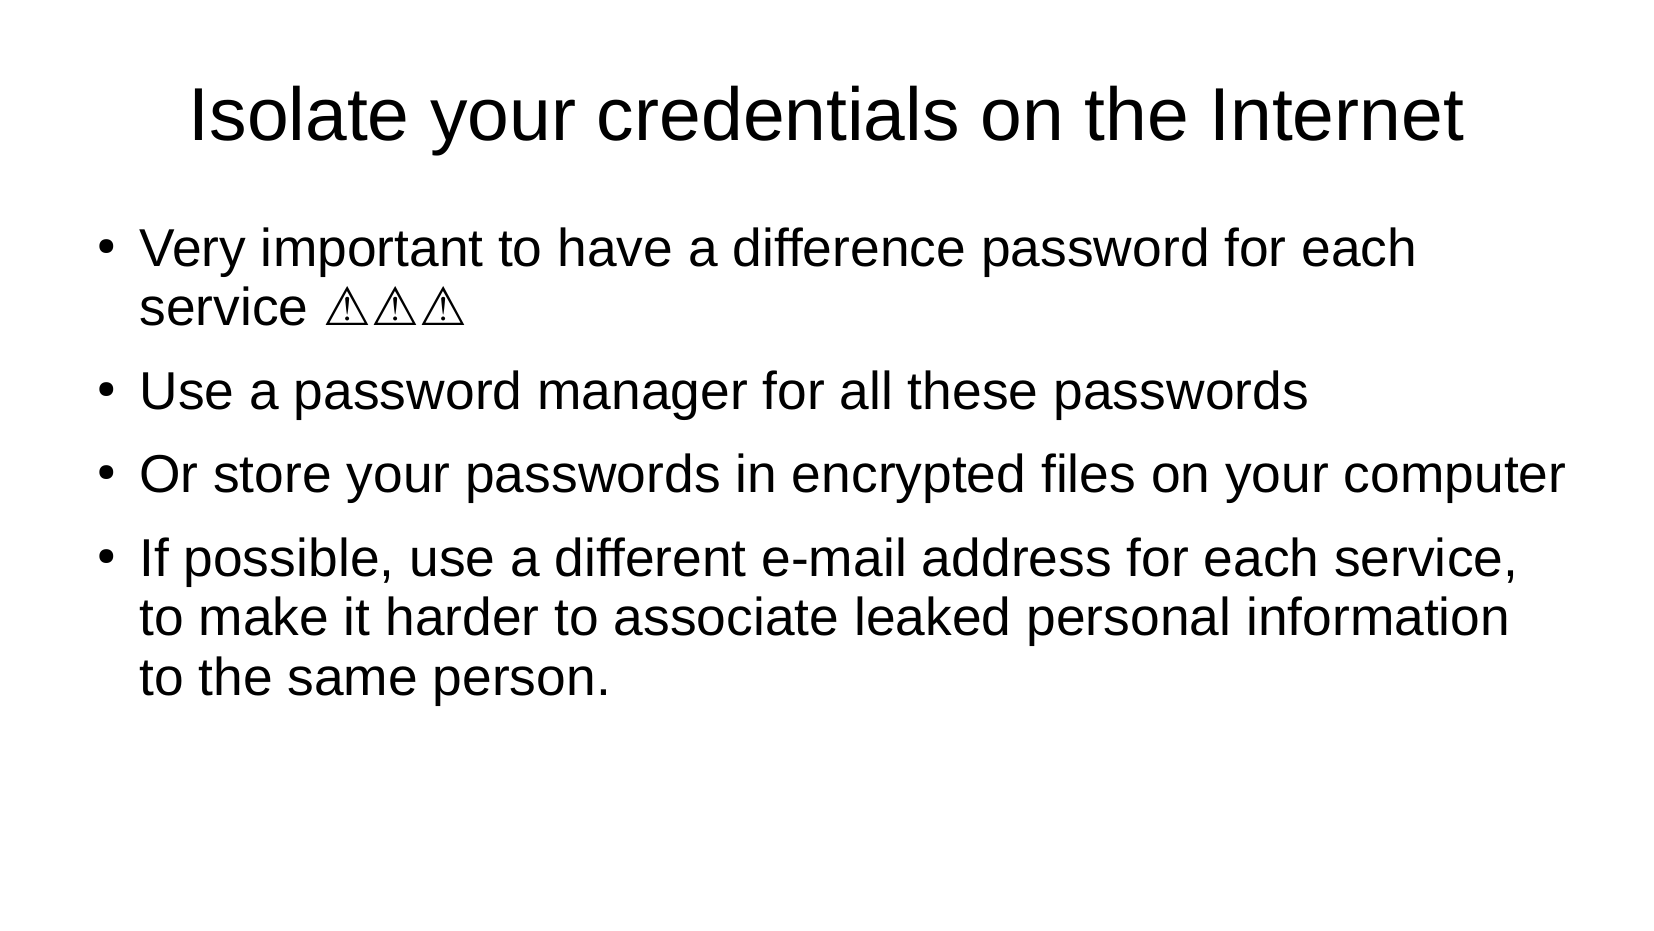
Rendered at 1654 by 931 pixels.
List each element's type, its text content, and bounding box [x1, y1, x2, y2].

list Very important to have a difference password for each service ⚠️⚠️⚠️ Use a password manager for all these passwords Or store your passwords in encrypted files on your computer If possible, use a different e-mail address for each service, to make it harder to associate leaked personal information to the same person. [82, 217, 1571, 758]
title Isolate your credentials on the Internet [82, 37, 1571, 193]
